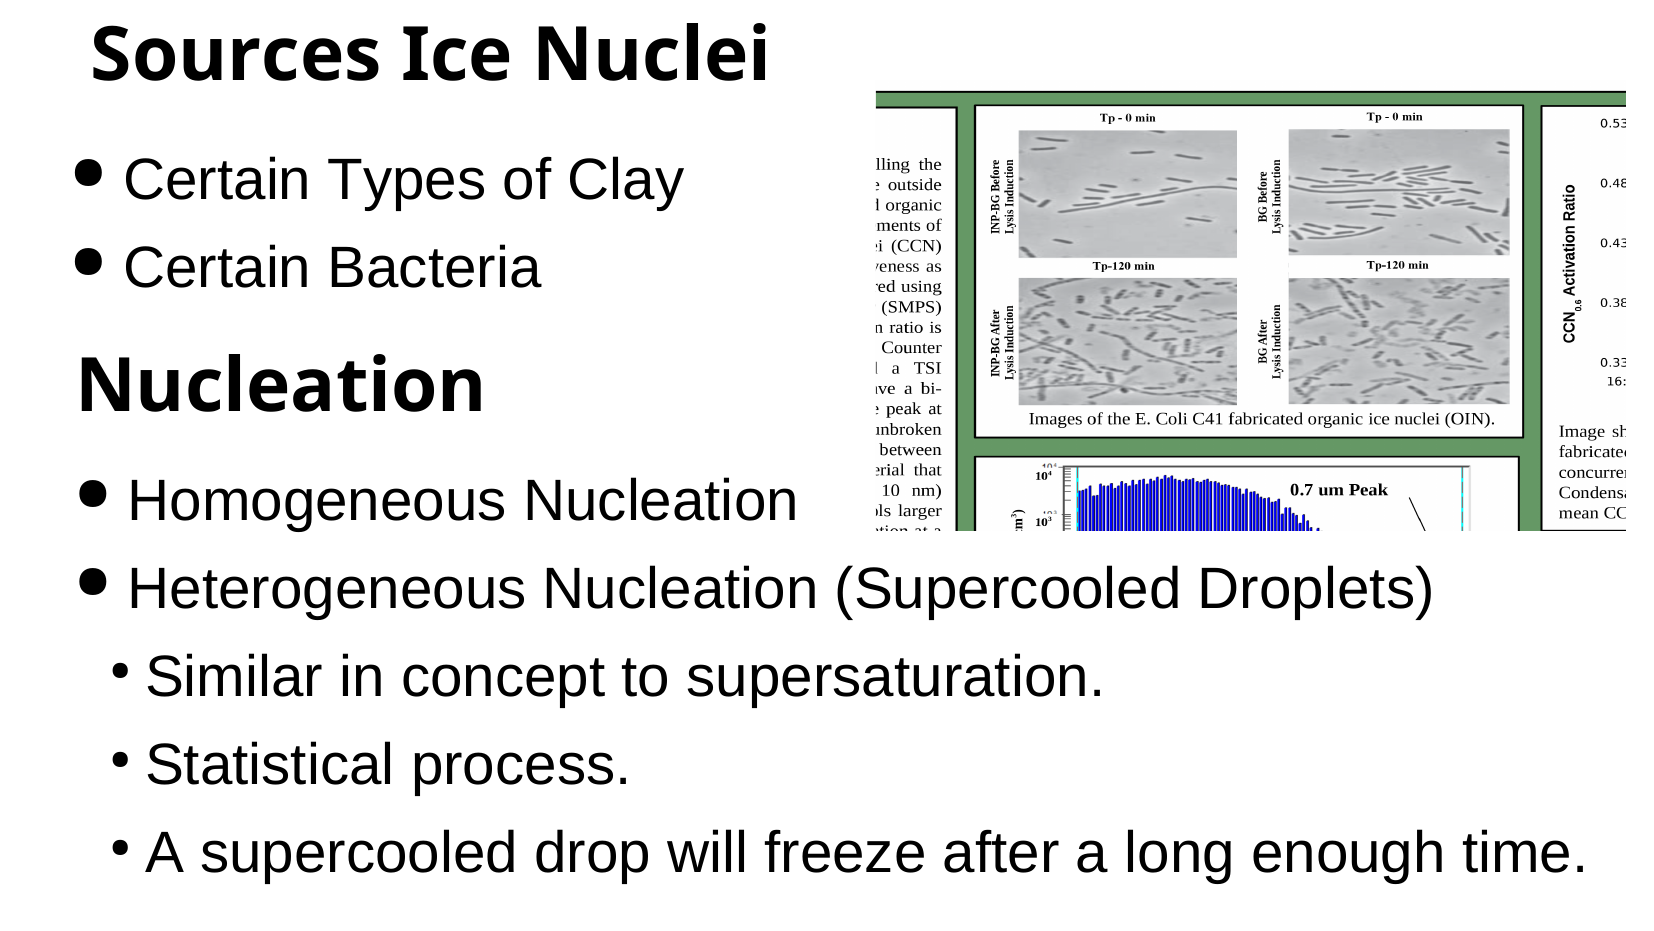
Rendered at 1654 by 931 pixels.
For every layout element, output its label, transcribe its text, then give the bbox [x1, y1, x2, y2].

title Nucleation [0, 330, 563, 432]
text_box Certain Types of Clay Certain Bacteria [0, 133, 825, 307]
text_box Homogeneous Nucleation Heterogeneous Nucleation (Supercooled Droplets) Similar in concept to supersaturation. Statistical process. A supercooled drop will freeze after a long enough time. [59, 454, 1654, 892]
picture [875, 80, 1626, 531]
title Sources Ice Nuclei [0, 0, 863, 101]
